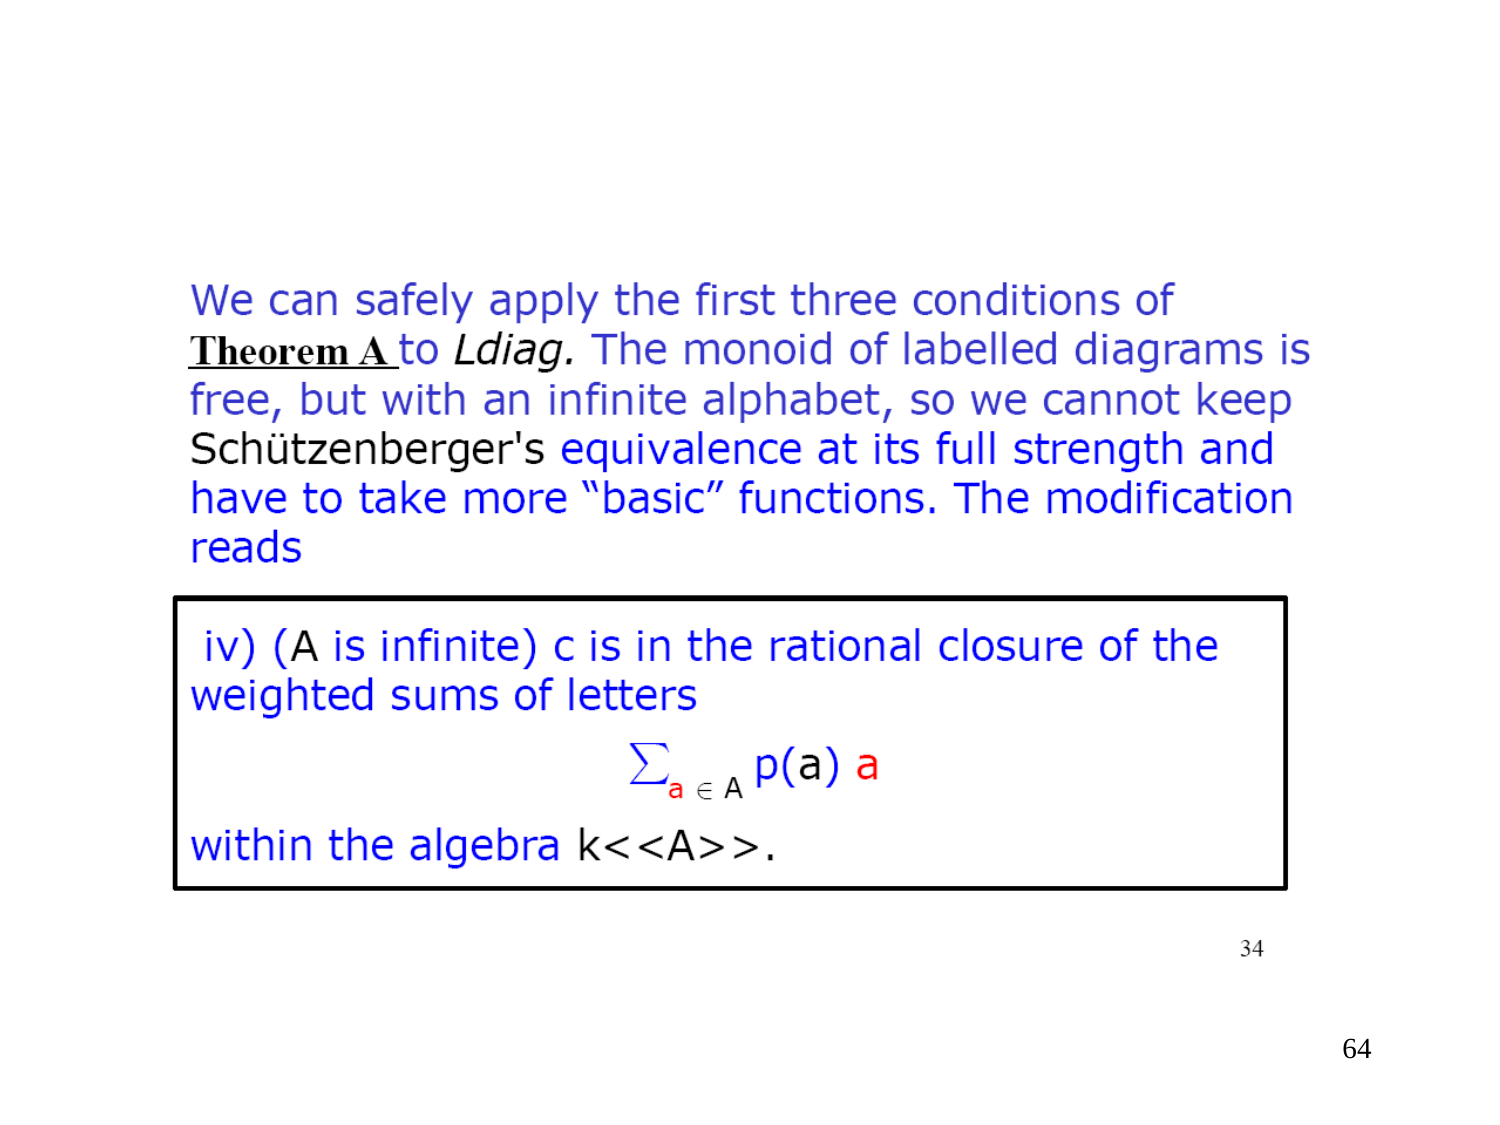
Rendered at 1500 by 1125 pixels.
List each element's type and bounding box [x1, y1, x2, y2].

picture [153, 130, 1355, 974]
